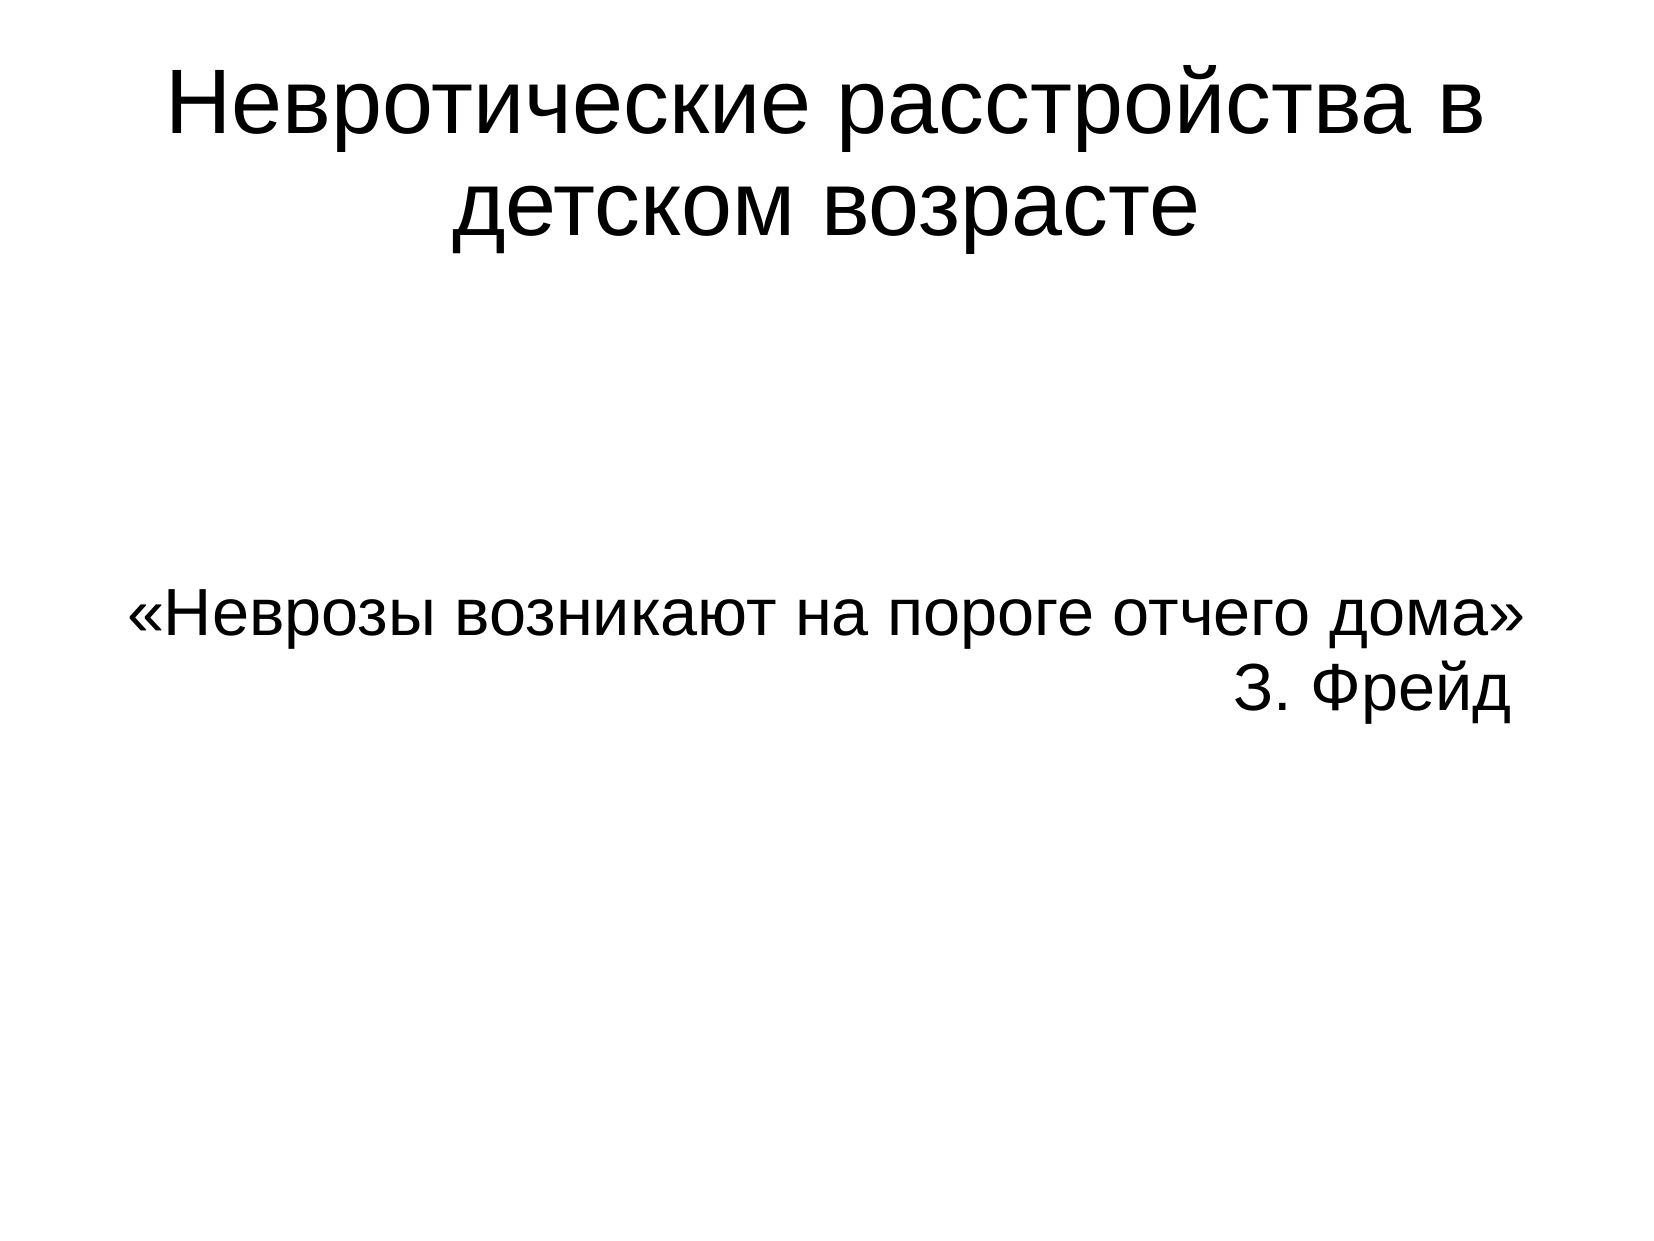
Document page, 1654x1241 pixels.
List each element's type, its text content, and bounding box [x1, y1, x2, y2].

subtitle «Неврозы возникают на пороге отчего дома» З. Фрейд [82, 290, 1571, 1010]
title Невротические расстройства в детском возрасте [82, 49, 1571, 257]
